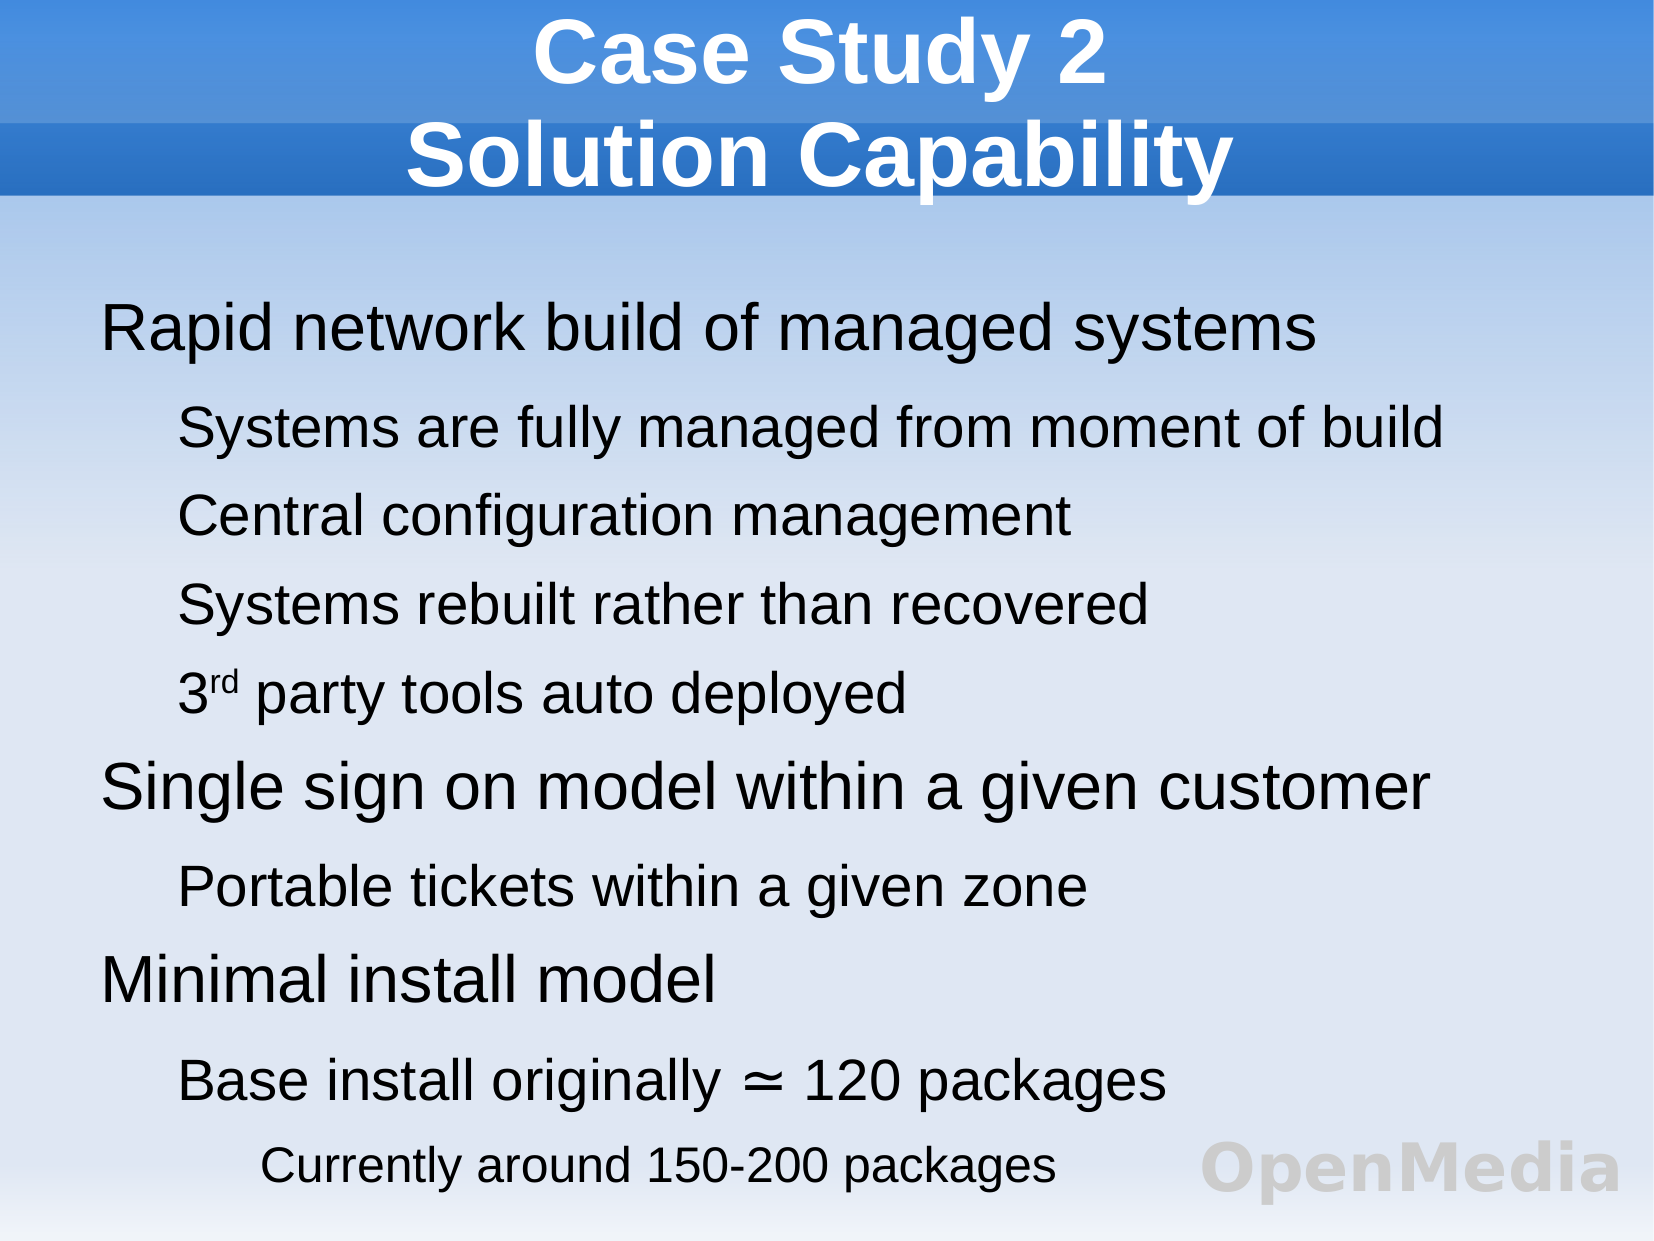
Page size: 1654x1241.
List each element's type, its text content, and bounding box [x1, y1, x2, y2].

picture [0, 0, 1654, 1241]
title Case Study 2 Solution Capability [76, 0, 1565, 208]
list Rapid network build of managed systems Systems are fully managed from moment of build Central configuration management Systems rebuilt rather than recovered 3rd party tools auto deployed Single sign on model within a given customer Portable tickets within a given zone Minimal install model Base install originally ≃ 120 packages Currently around 150-200 packages [82, 290, 1571, 1196]
